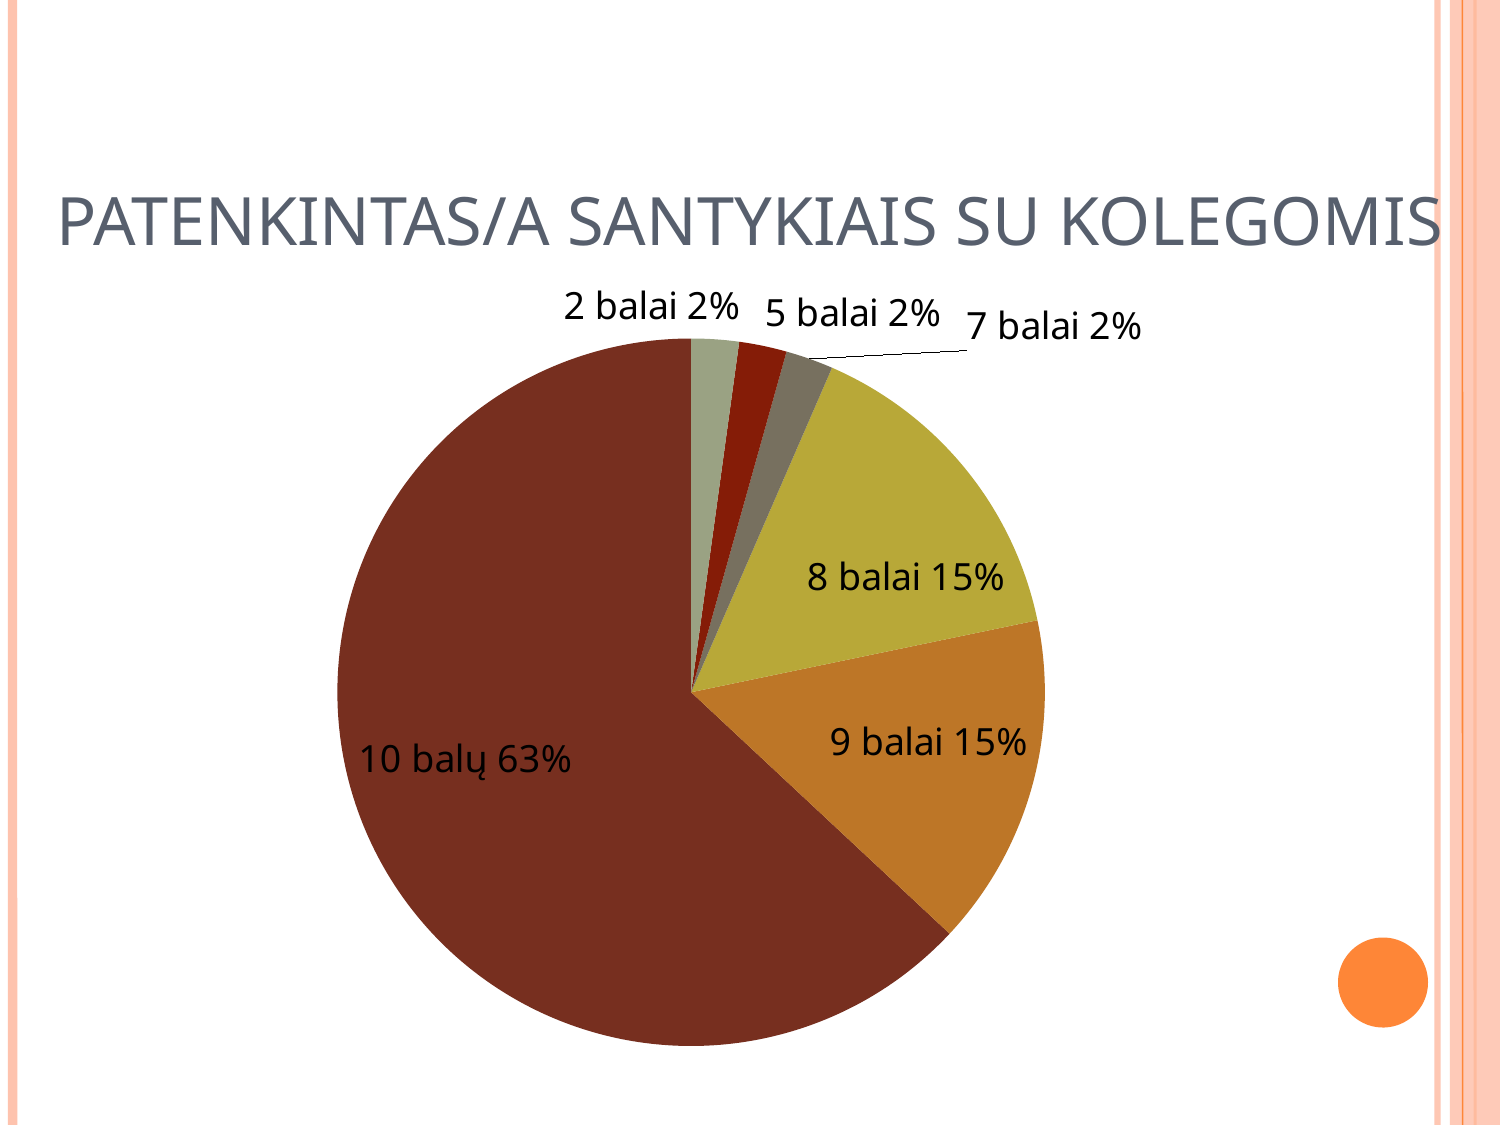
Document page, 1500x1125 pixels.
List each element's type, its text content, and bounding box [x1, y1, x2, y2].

title Patenkintas/a santykiais su kolegomis [41, 93, 1471, 267]
chart [75, 262, 1300, 1062]
